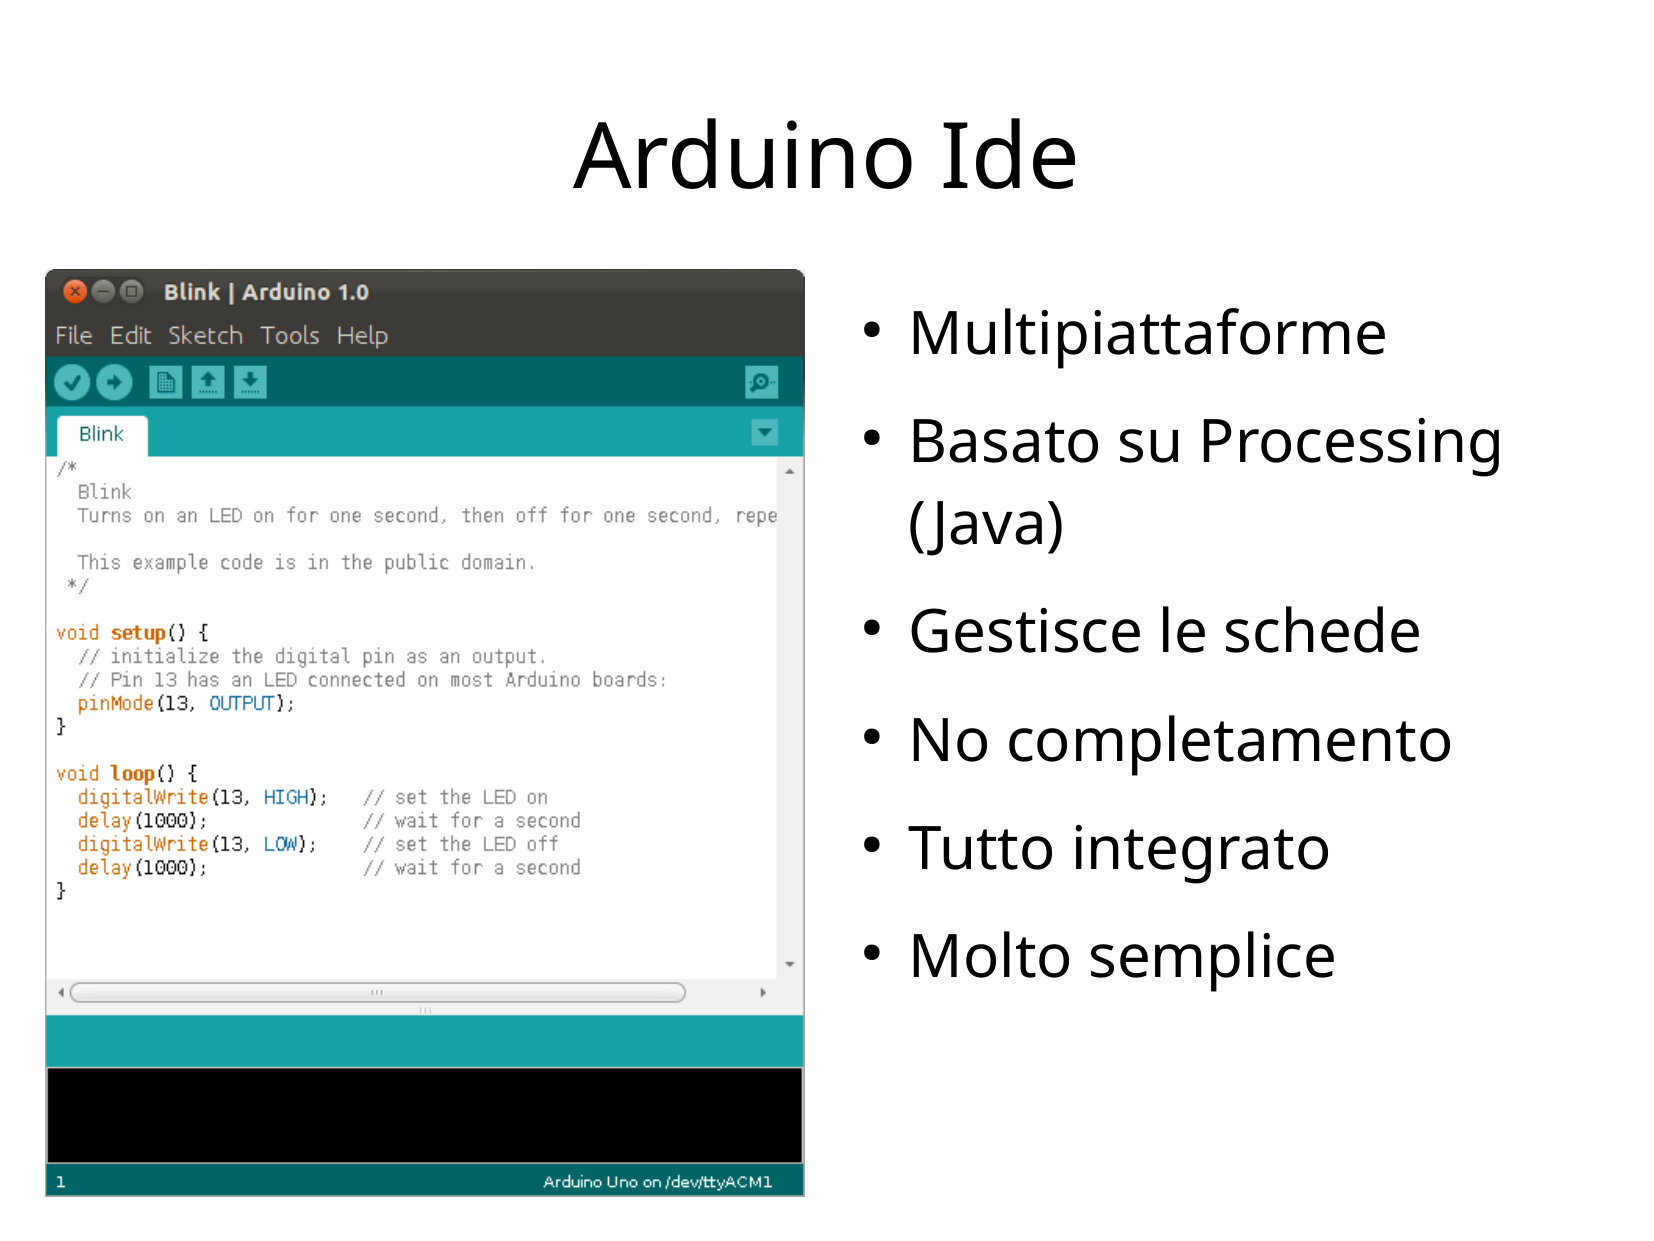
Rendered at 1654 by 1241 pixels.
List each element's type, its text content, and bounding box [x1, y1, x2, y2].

list Multipiattaforme Basato su Processing (Java) Gestisce le schede No completamento Tutto integrato Molto semplice [845, 290, 1572, 1010]
title Arduino Ide [82, 49, 1571, 257]
picture [45, 269, 805, 1197]
